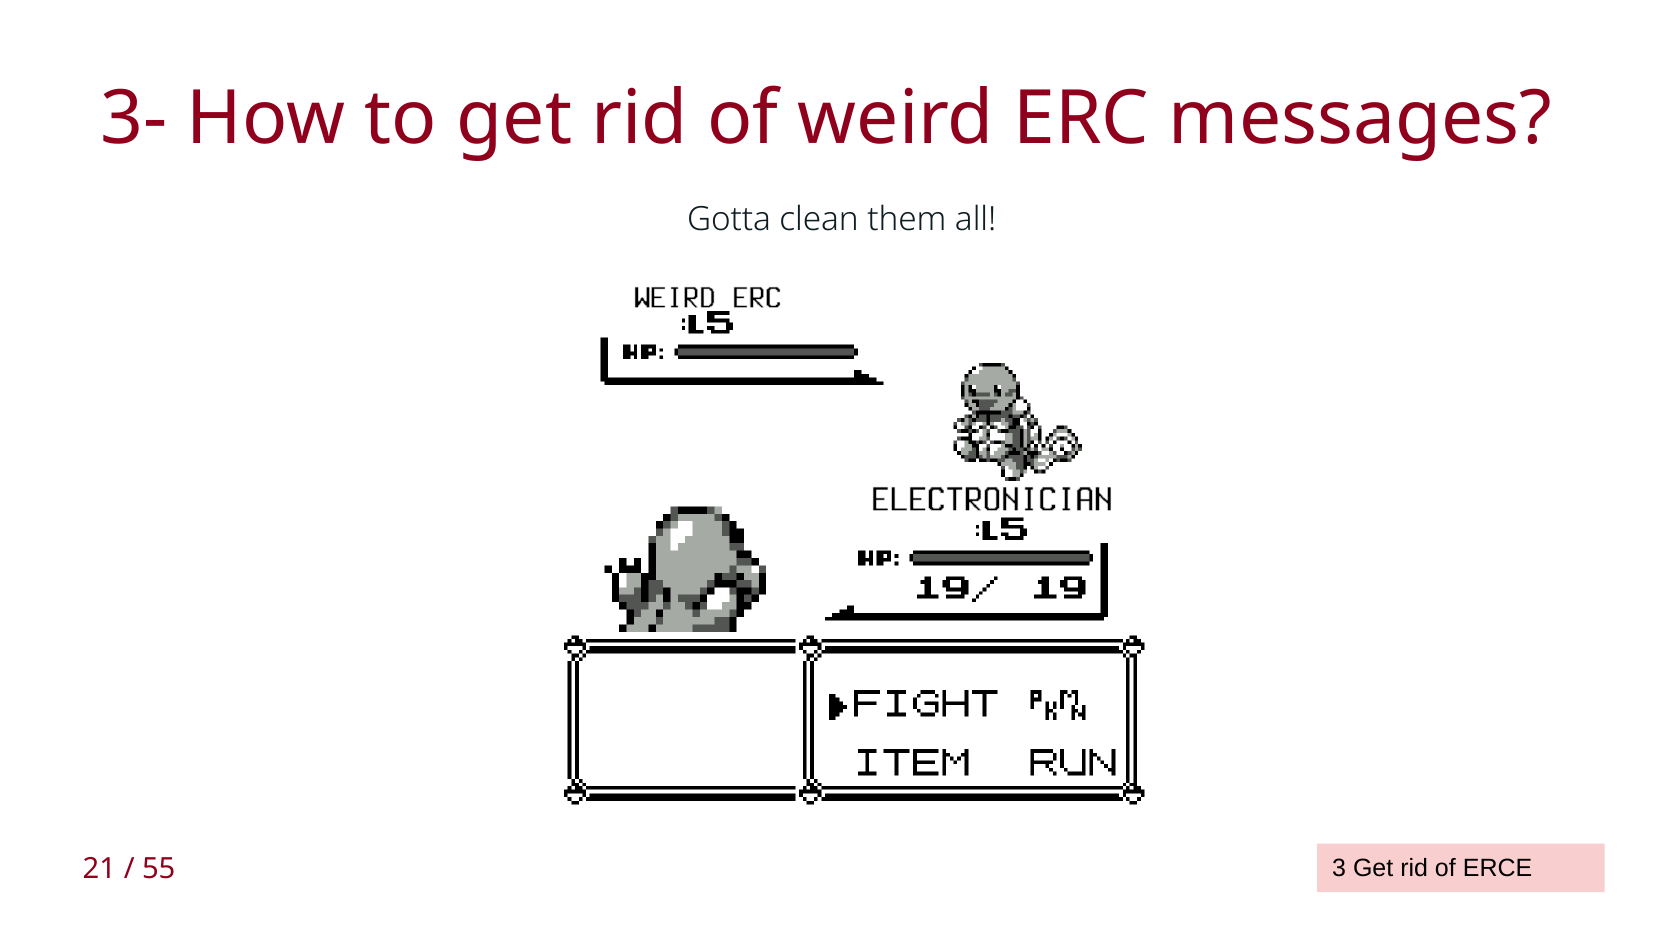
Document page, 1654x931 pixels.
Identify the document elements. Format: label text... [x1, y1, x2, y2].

picture [560, 278, 1148, 808]
title 3- How to get rid of weird ERC messages? [82, 37, 1571, 193]
list Gotta clean them all! [616, 195, 1037, 277]
text_box 3 Get rid of ERCE [1317, 843, 1605, 893]
